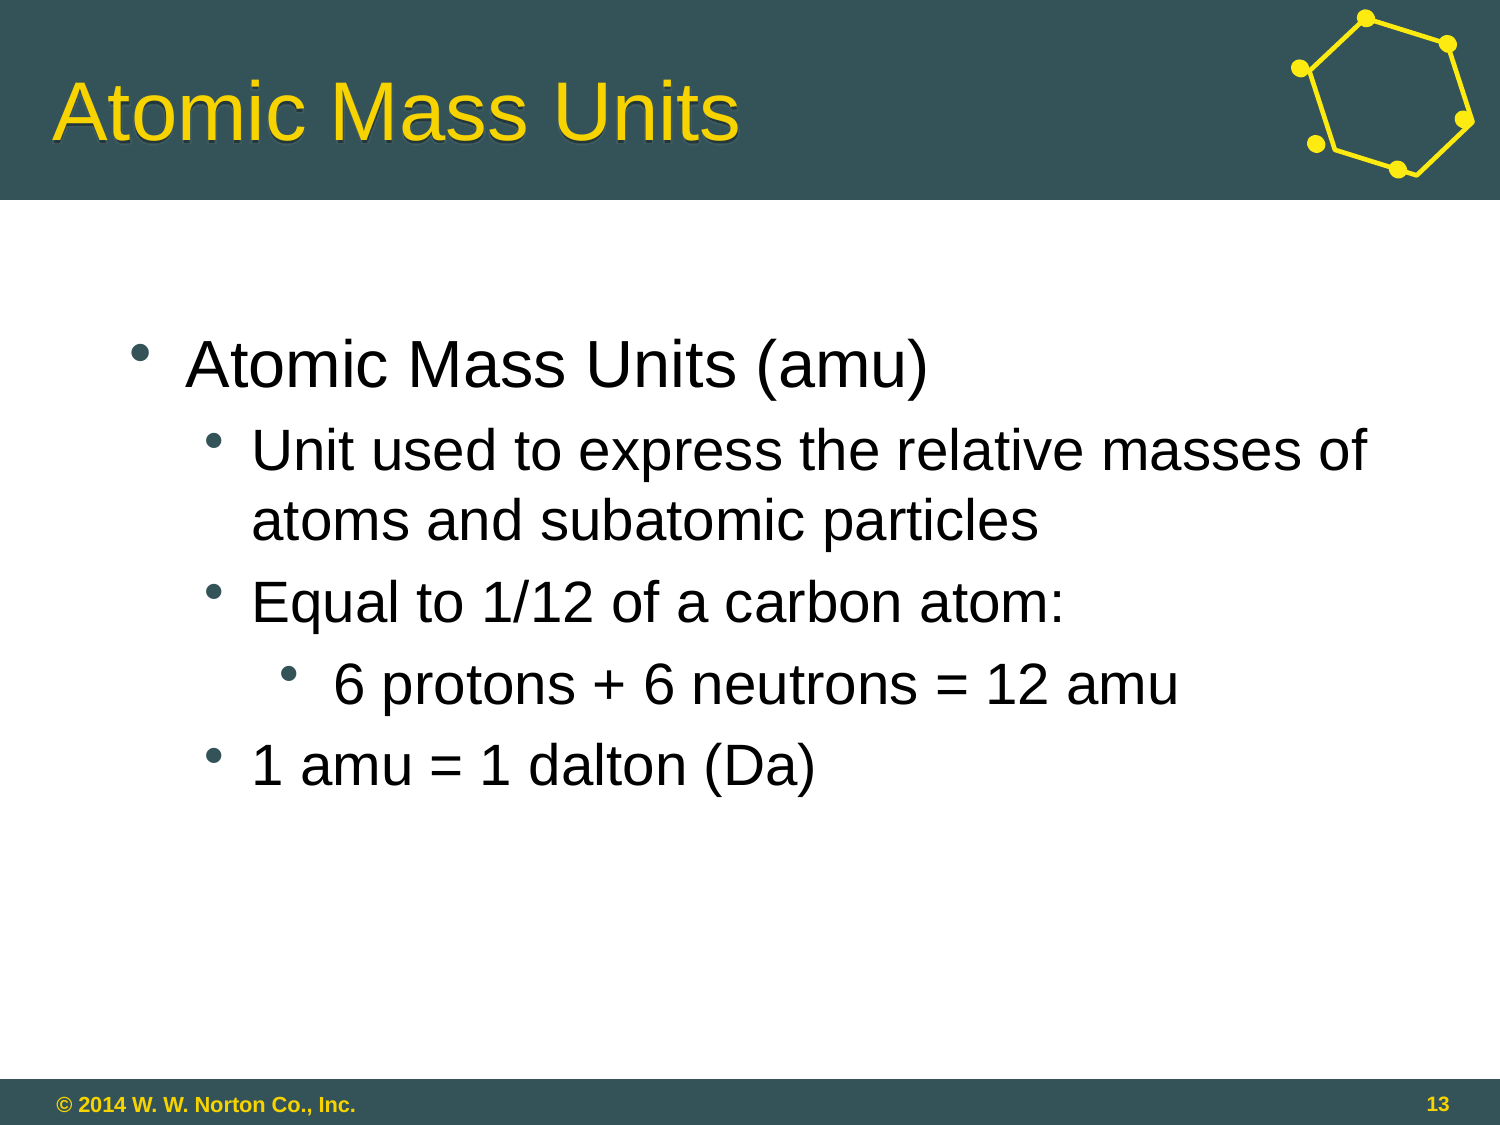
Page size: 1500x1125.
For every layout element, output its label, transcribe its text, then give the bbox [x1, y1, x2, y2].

title Atomic Mass Units [37, 19, 1118, 195]
slide_number <number> [1411, 1086, 1468, 1119]
list Atomic Mass Units (amu) Unit used to express the relative masses of atoms and subatomic particles Equal to 1/12 of a carbon atom: 6 protons + 6 neutrons = 12 amu 1 amu = 1 dalton (Da) [114, 313, 1390, 969]
